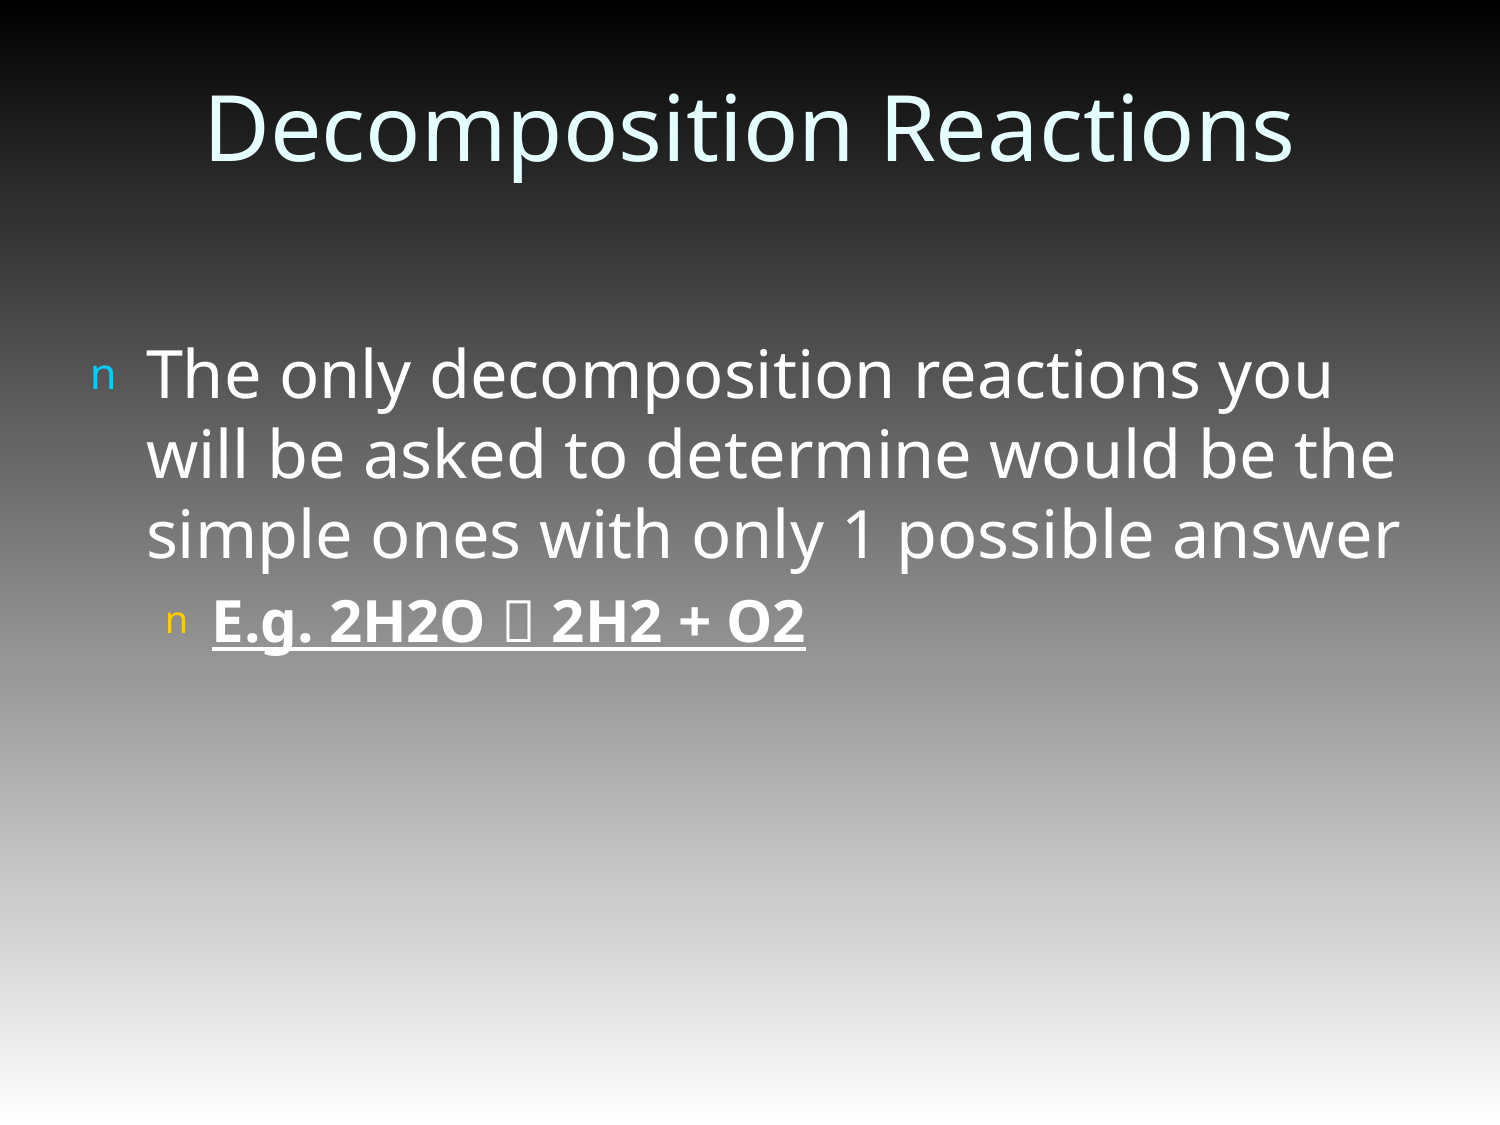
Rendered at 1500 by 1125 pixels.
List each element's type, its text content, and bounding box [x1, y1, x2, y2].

list The only decomposition reactions you will be asked to determine would be the simple ones with only 1 possible answer E.g. 2H2O  2H2 + O2 [75, 324, 1425, 1000]
title Decomposition Reactions [75, 62, 1425, 288]
